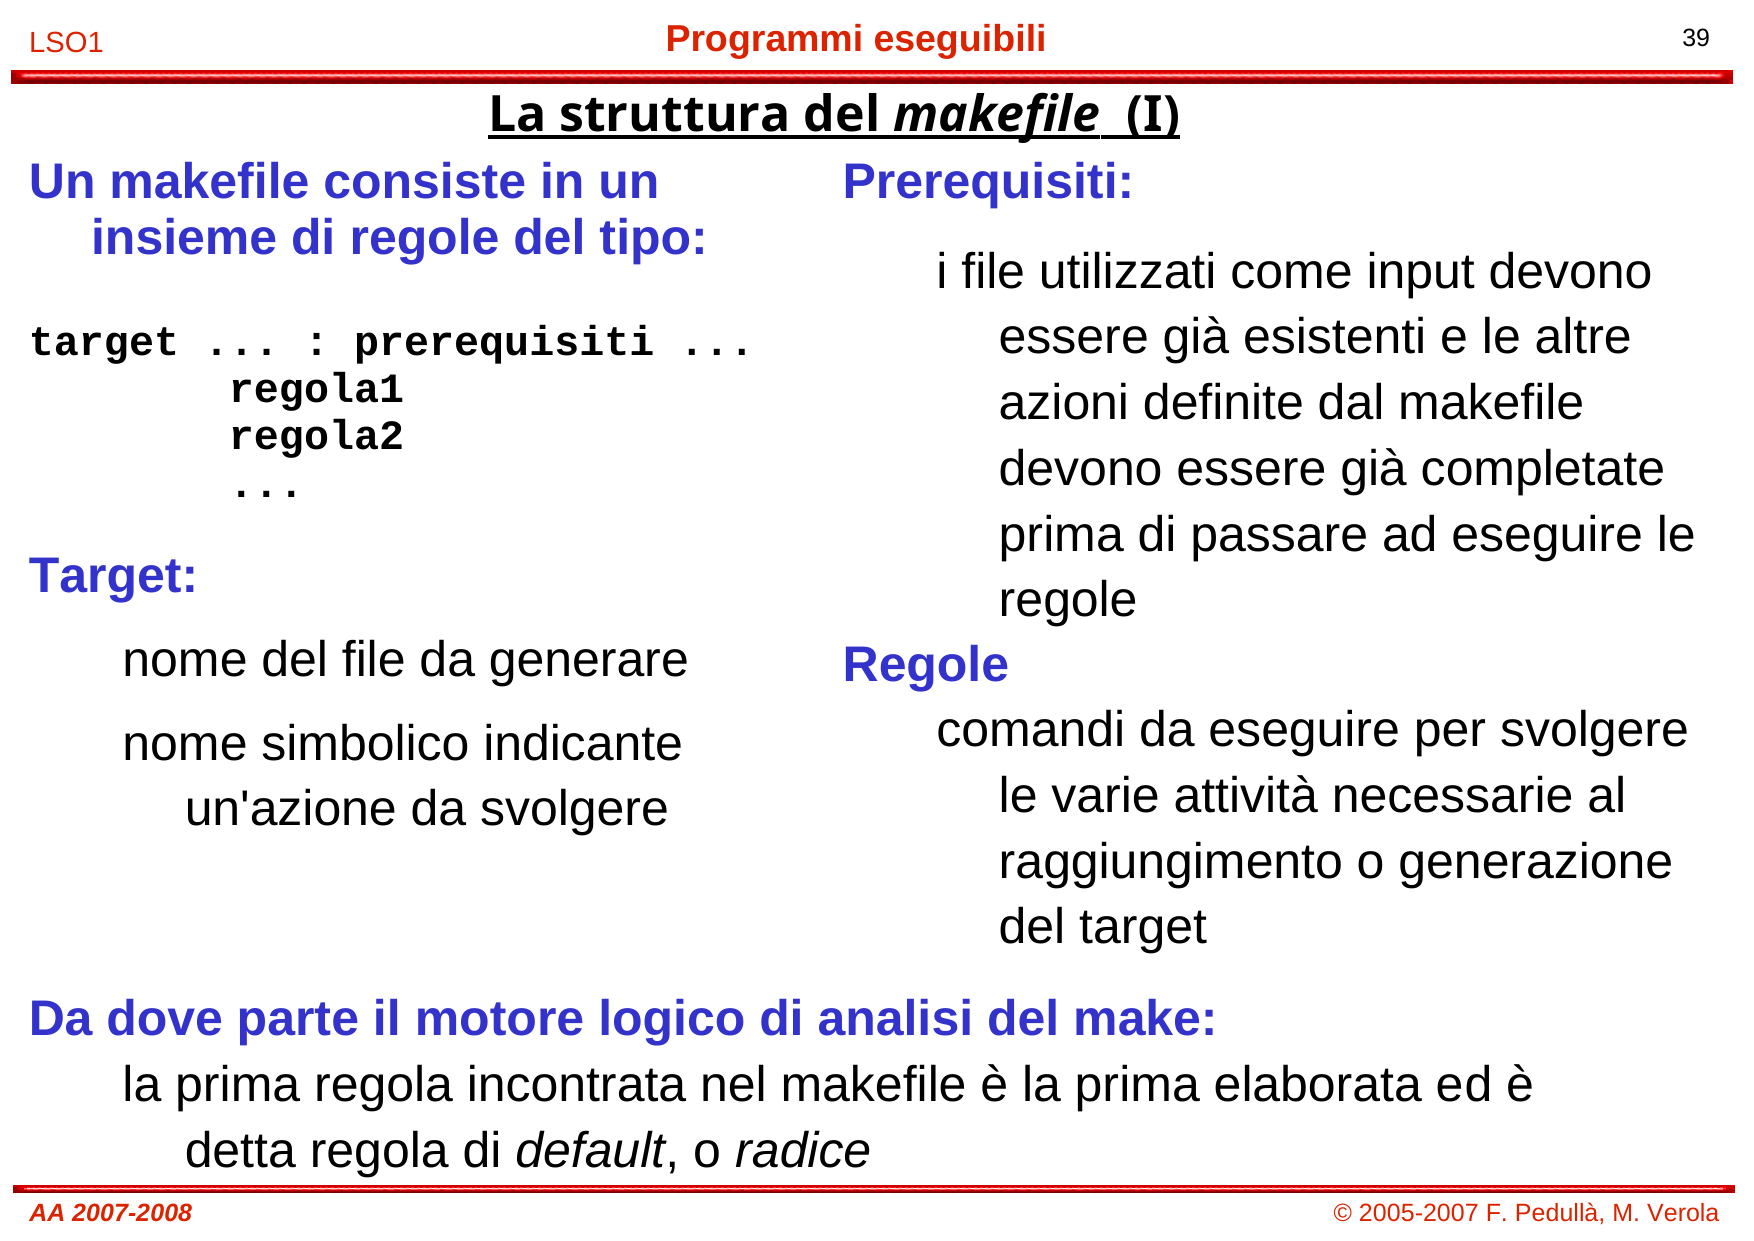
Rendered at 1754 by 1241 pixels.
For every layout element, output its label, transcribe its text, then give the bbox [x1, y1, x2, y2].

picture [11, 70, 488, 84]
title La struttura del makefile (I) [488, 66, 1266, 153]
list Un makefile consiste in un insieme di regole del tipo: target ... : prerequisiti ... regola1 regola2 ... Target: nome del file da generare nome simbolico indicante un'azione da svolgere [28, 153, 842, 890]
picture [1266, 70, 1733, 84]
picture [13, 1185, 1735, 1193]
list Da dove parte il motore logico di analisi del make: la prima regola incontrata nel makefile è la prima elaborata ed è detta regola di default, o radice [28, 990, 1653, 1180]
list Prerequisiti: i file utilizzati come input devono essere già esistenti e le altre azioni definite dal makefile devono essere già completate prima di passare ad eseguire le regole Regole comandi da eseguire per svolgere le varie attività necessarie al raggiungimento o generazione del target [842, 153, 1732, 1047]
